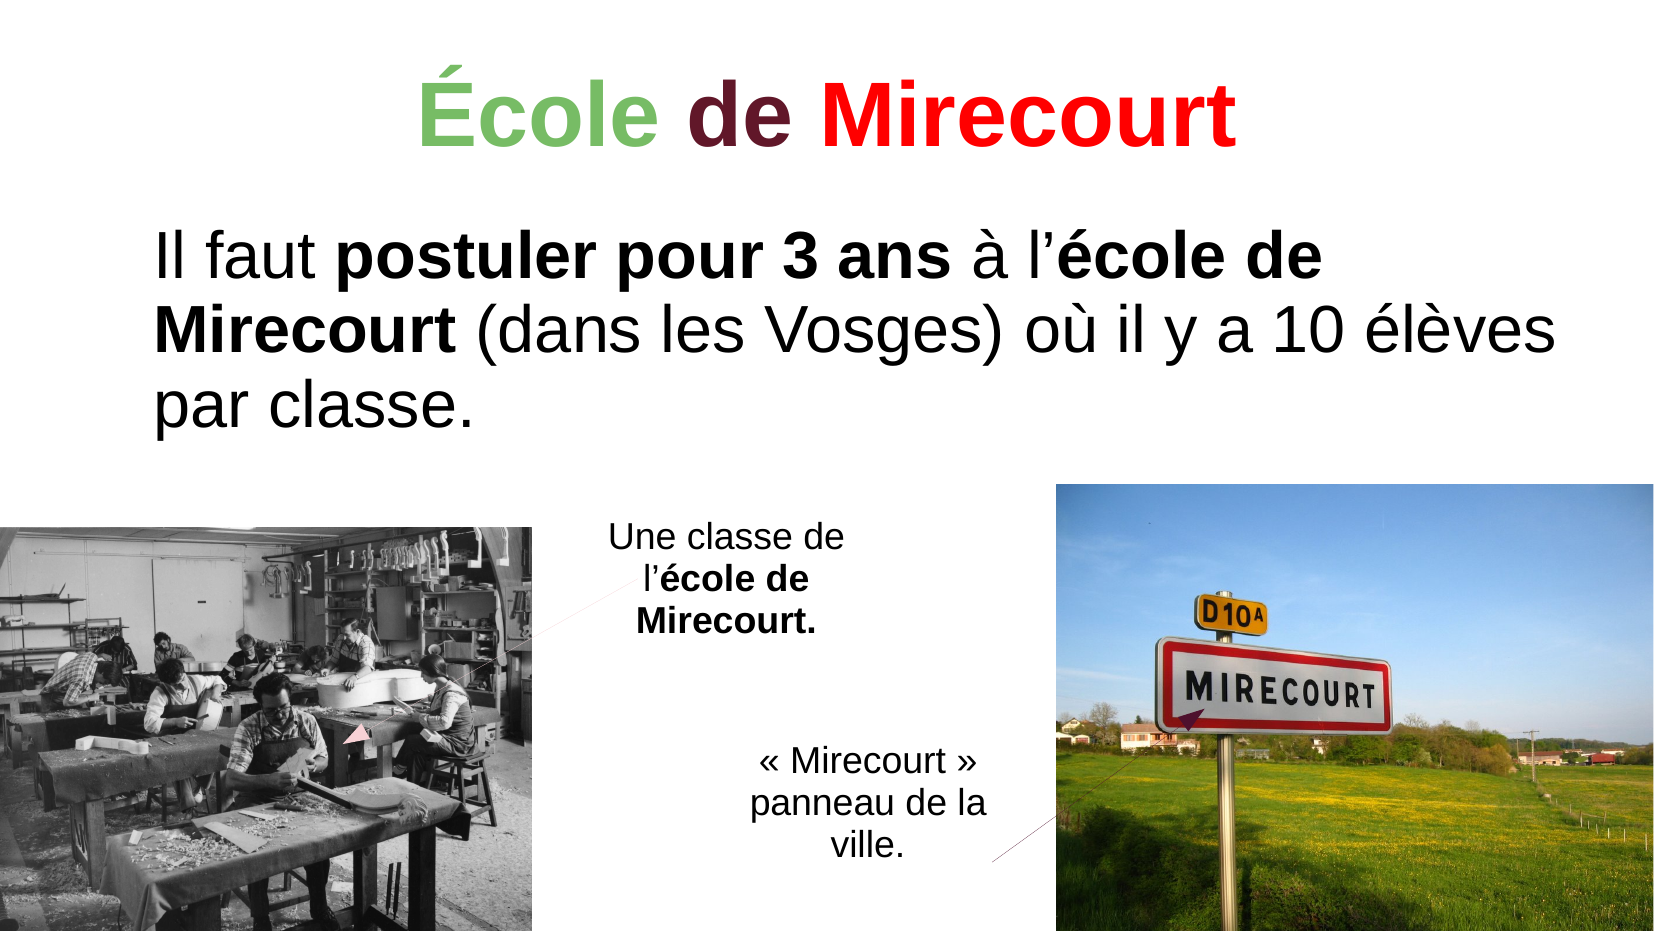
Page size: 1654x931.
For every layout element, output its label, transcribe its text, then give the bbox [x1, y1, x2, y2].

picture [0, 527, 532, 931]
title École de Mirecourt [82, 37, 1571, 193]
list Il faut postuler pour 3 ans à l’école de Mirecourt (dans les Vosges) où il y a 10 élèves par classe. [82, 217, 1571, 758]
text_box Une classe de l’école de Mirecourt. [578, 507, 875, 652]
text_box « Mirecourt » panneau de la ville. [708, 732, 1028, 874]
picture [1056, 484, 1654, 931]
